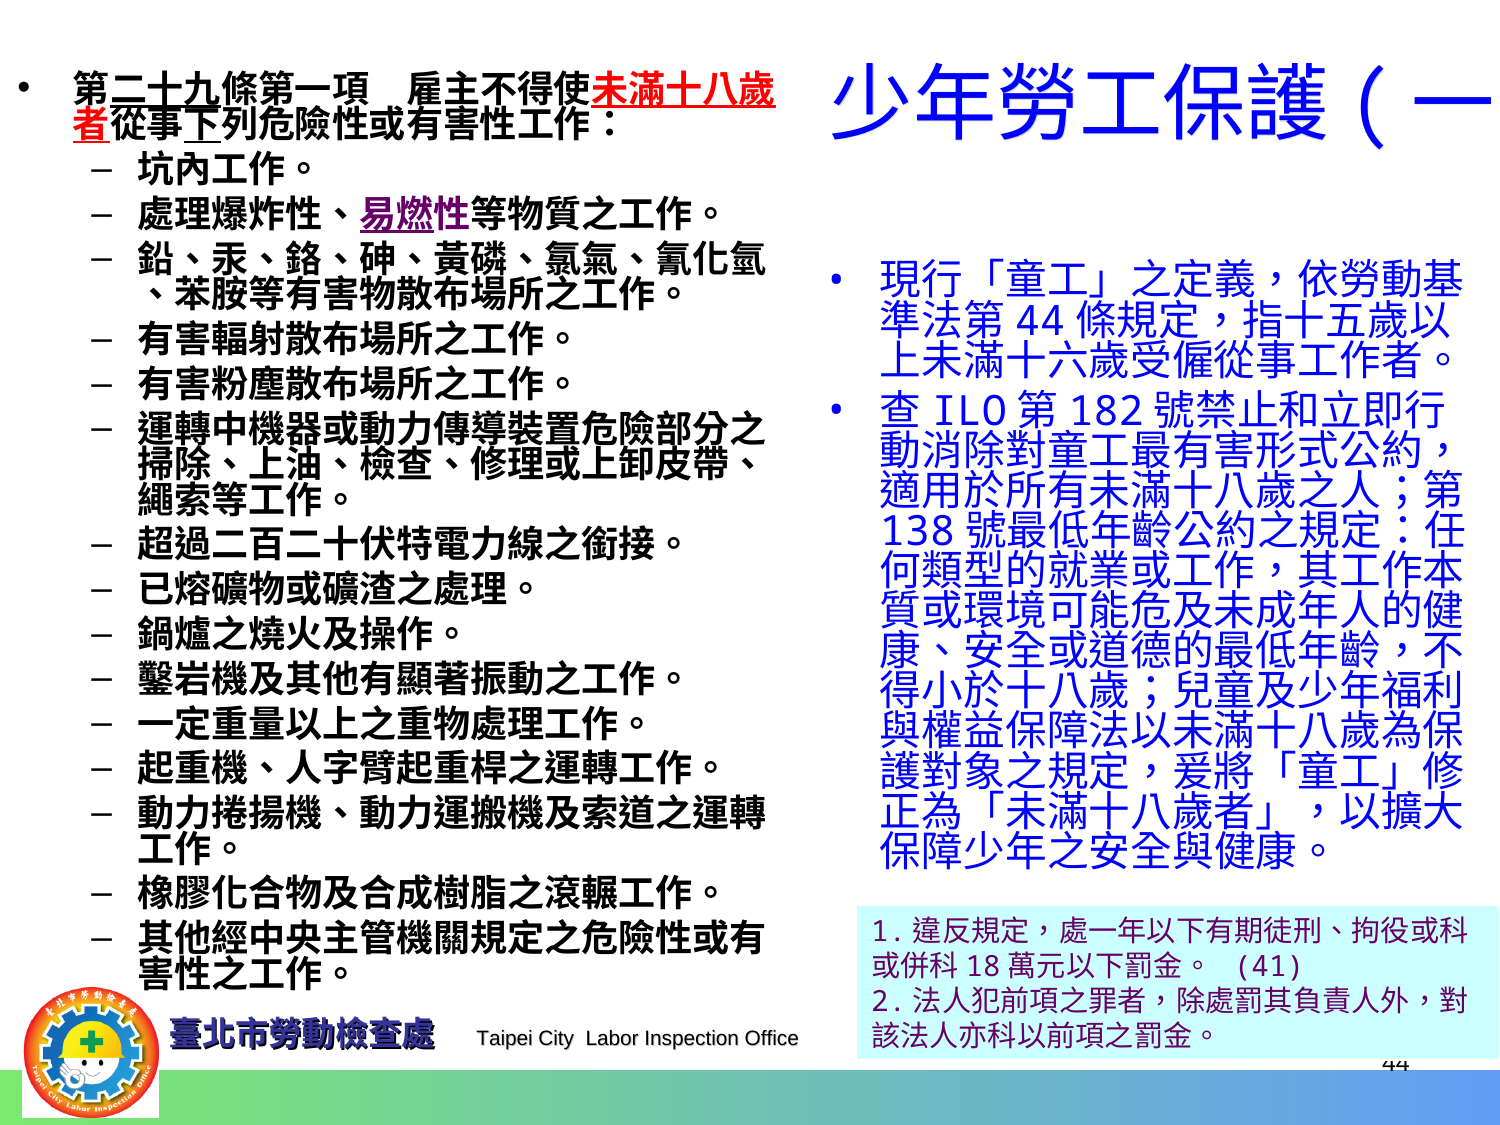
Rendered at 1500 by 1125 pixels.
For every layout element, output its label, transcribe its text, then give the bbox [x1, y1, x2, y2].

list 現行「童工」之定義，依勞動基準法第44條規定，指十五歲以上未滿十六歲受僱從事工作者。 查ILO第182號禁止和立即行動消除對童工最有害形式公約，適用於所有未滿十八歲之人；第138號最低年齡公約之規定：任何類型的就業或工作，其工作本質或環境可能危及未成年人的健康、安全或道德的最低年齡，不得小於十八歲；兒童及少年福利與權益保障法以未滿十八歲為保護對象之規定，爰將「童工」修正為「未滿十八歲者」，以擴大保障少年之安全與健康。 [809, 255, 1483, 917]
list 第二十九條第一項 雇主不得使未滿十八歲者從事下列危險性或有害性工作： 坑內工作。 處理爆炸性、易燃性等物質之工作。 鉛、汞、鉻、砷、黃磷、氯氣、氰化氫、苯胺等有害物散布場所之工作。 有害輻射散布場所之工作。 有害粉塵散布場所之工作。 運轉中機器或動力傳導裝置危險部分之掃除、上油、檢查、修理或上卸皮帶、繩索等工作。 超過二百二十伏特電力線之銜接。 已熔礦物或礦渣之處理。 鍋爐之燒火及操作。 鑿岩機及其他有顯著振動之工作。 一定重量以上之重物處理工作。 起重機、人字臂起重桿之運轉工作。 動力捲揚機、動力運搬機及索道之運轉工作。 橡膠化合物及合成樹脂之滾輾工作。 其他經中央主管機關規定之危險性或有害性之工作。 [2, 66, 794, 1003]
text_box <編號> [1074, 1061, 1426, 1100]
picture [22, 1003, 159, 1118]
text_box 少年勞工保護(一) [815, 42, 1500, 159]
text_box 1.違反規定，處一年以下有期徒刑、拘役或科或併科18萬元以下罰金。 (41) 2.法人犯前項之罪者，除處罰其負責人外，對該法人亦科以前項之罰金。 [856, 904, 1500, 1061]
